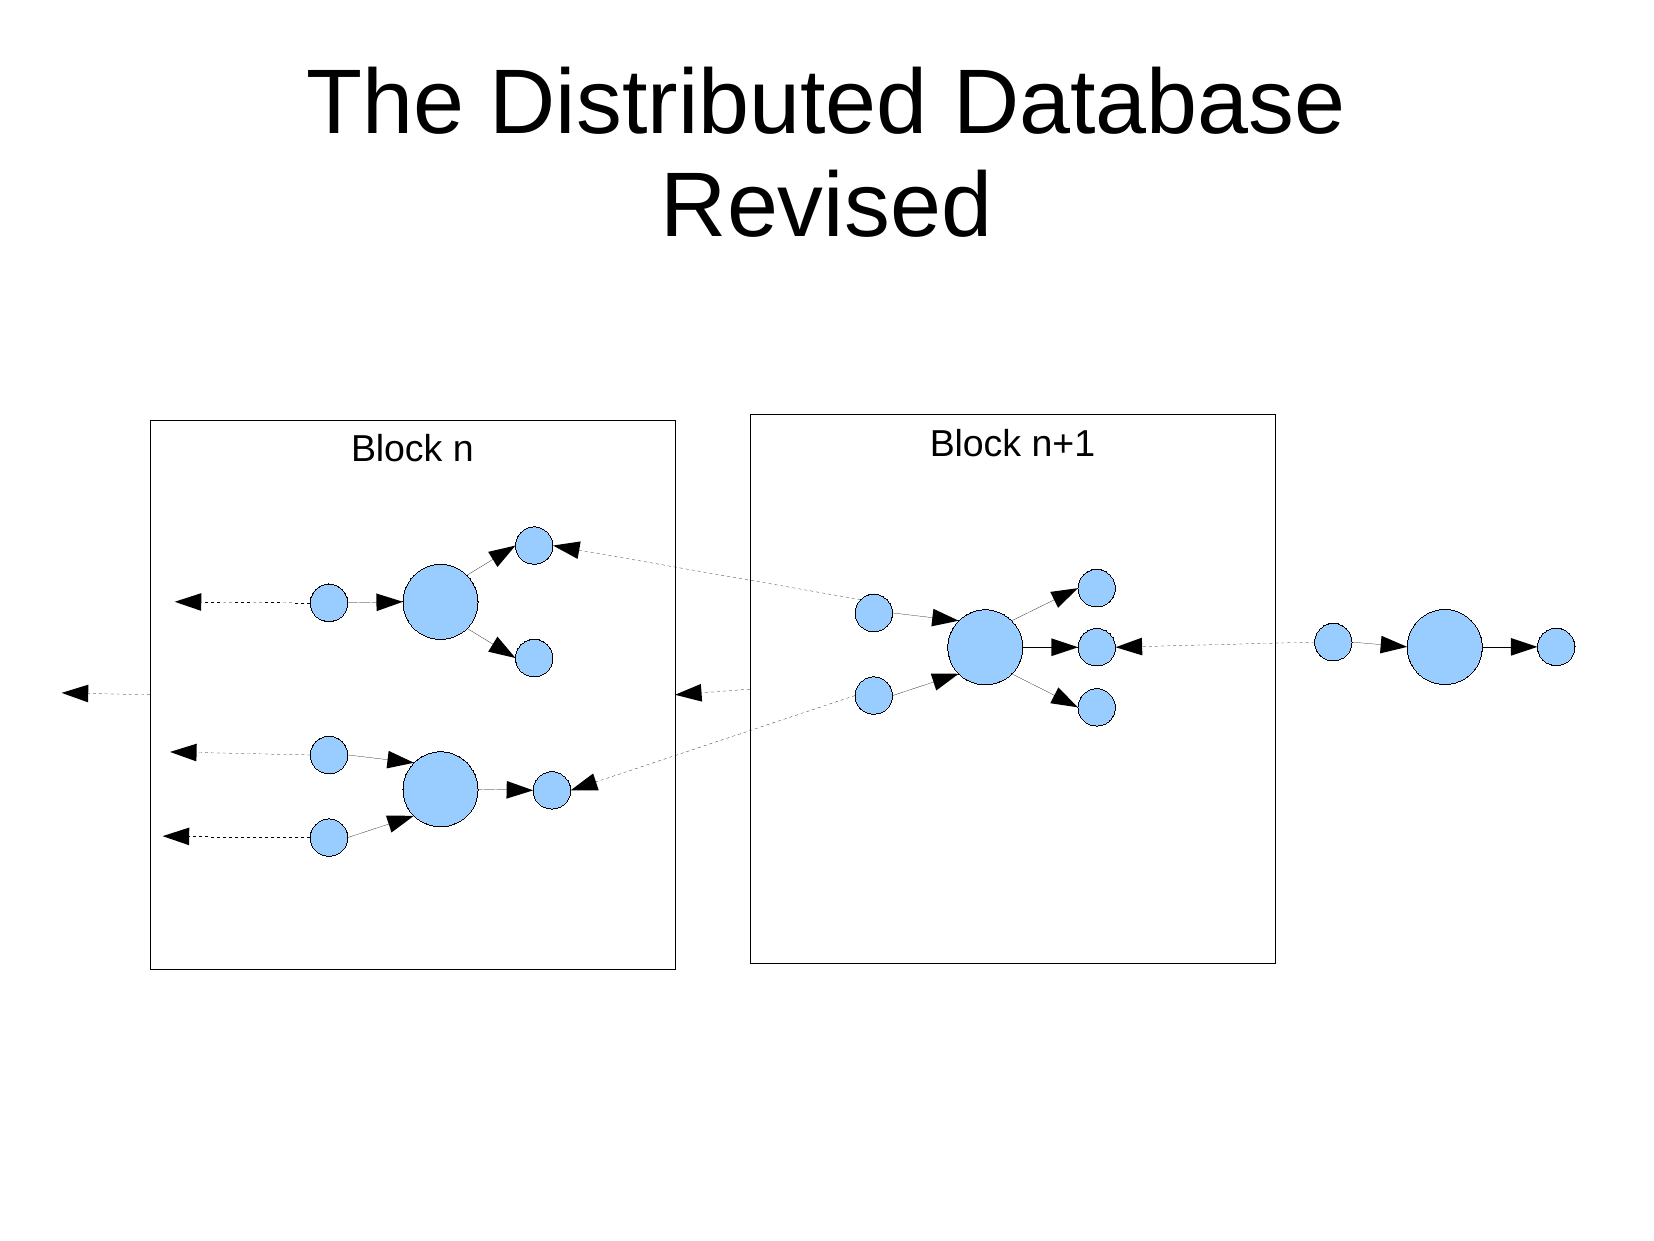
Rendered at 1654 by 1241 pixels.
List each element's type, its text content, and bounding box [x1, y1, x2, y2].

text_box [1078, 688, 1116, 727]
text_box [402, 751, 479, 827]
title The Distributed Database Revised [82, 50, 1571, 256]
text_box [1314, 623, 1353, 661]
text_box Block n [150, 420, 676, 970]
text_box [947, 609, 1023, 685]
text_box [1077, 569, 1116, 607]
text_box [855, 676, 893, 715]
text_box [1537, 628, 1576, 666]
text_box [310, 736, 348, 774]
text_box [533, 771, 571, 810]
text_box [403, 564, 479, 640]
text_box [310, 583, 348, 622]
text_box [310, 818, 348, 857]
text_box [515, 639, 553, 677]
text_box Block n+1 [750, 414, 1276, 964]
text_box [855, 594, 893, 632]
text_box [1407, 609, 1483, 685]
text_box [1078, 628, 1116, 666]
text_box [515, 526, 553, 565]
